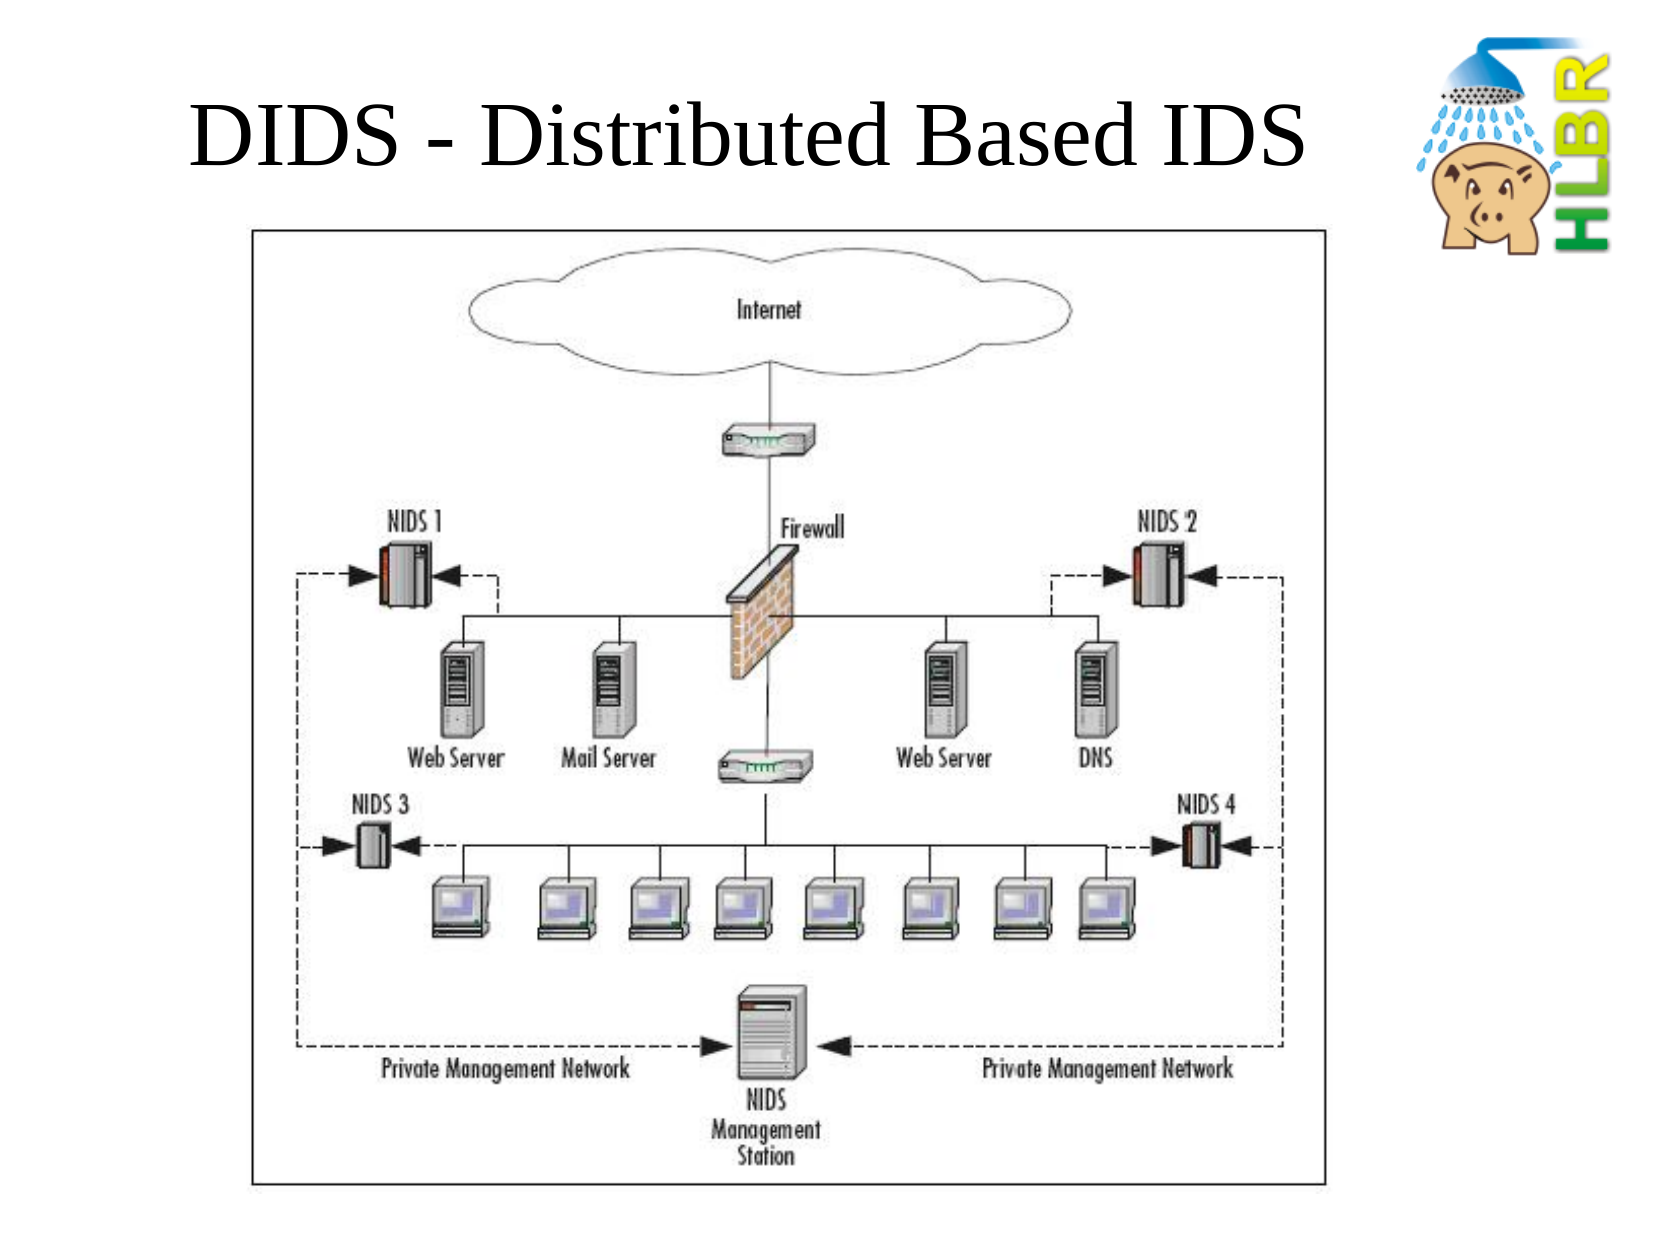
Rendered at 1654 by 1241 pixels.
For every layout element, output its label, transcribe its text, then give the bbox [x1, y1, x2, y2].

picture [1416, 37, 1612, 260]
title DIDS - Distributed Based IDS [112, 40, 1388, 229]
picture [246, 224, 1341, 1194]
